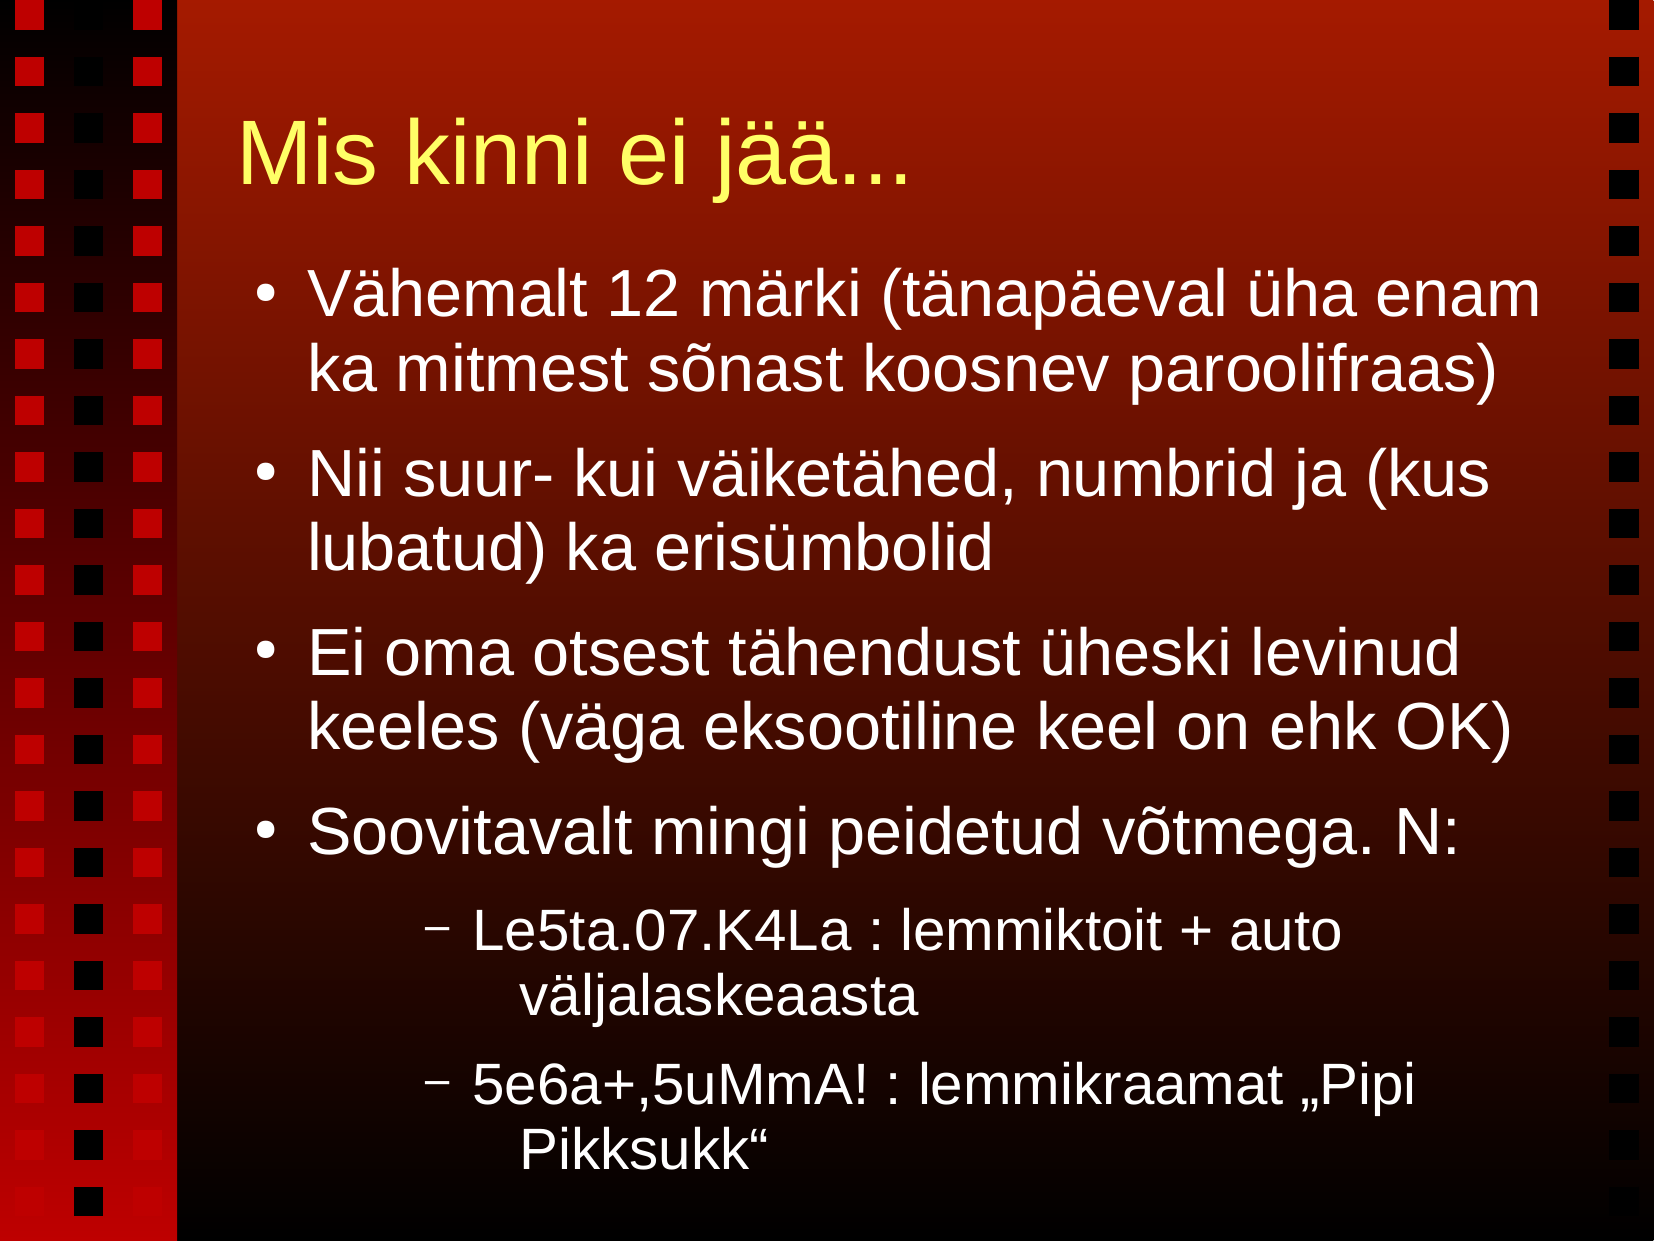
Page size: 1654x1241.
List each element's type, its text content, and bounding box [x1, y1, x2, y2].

title Mis kinni ei jää... [236, 49, 1571, 256]
list Vähemalt 12 märki (tänapäeval üha enam ka mitmest sõnast koosnev paroolifraas) Nii suur- kui väiketähed, numbrid ja (kus lubatud) ka erisümbolid Ei oma otsest tähendust üheski levinud keeles (väga eksootiline keel on ehk OK) Soovitavalt mingi peidetud võtmega. N: Le5ta.07.K4La : lemmiktoit + auto väljalaskeaasta 5e6a+,5uMmA! : lemmikraamat „Pipi Pikksukk“ [236, 256, 1571, 1182]
